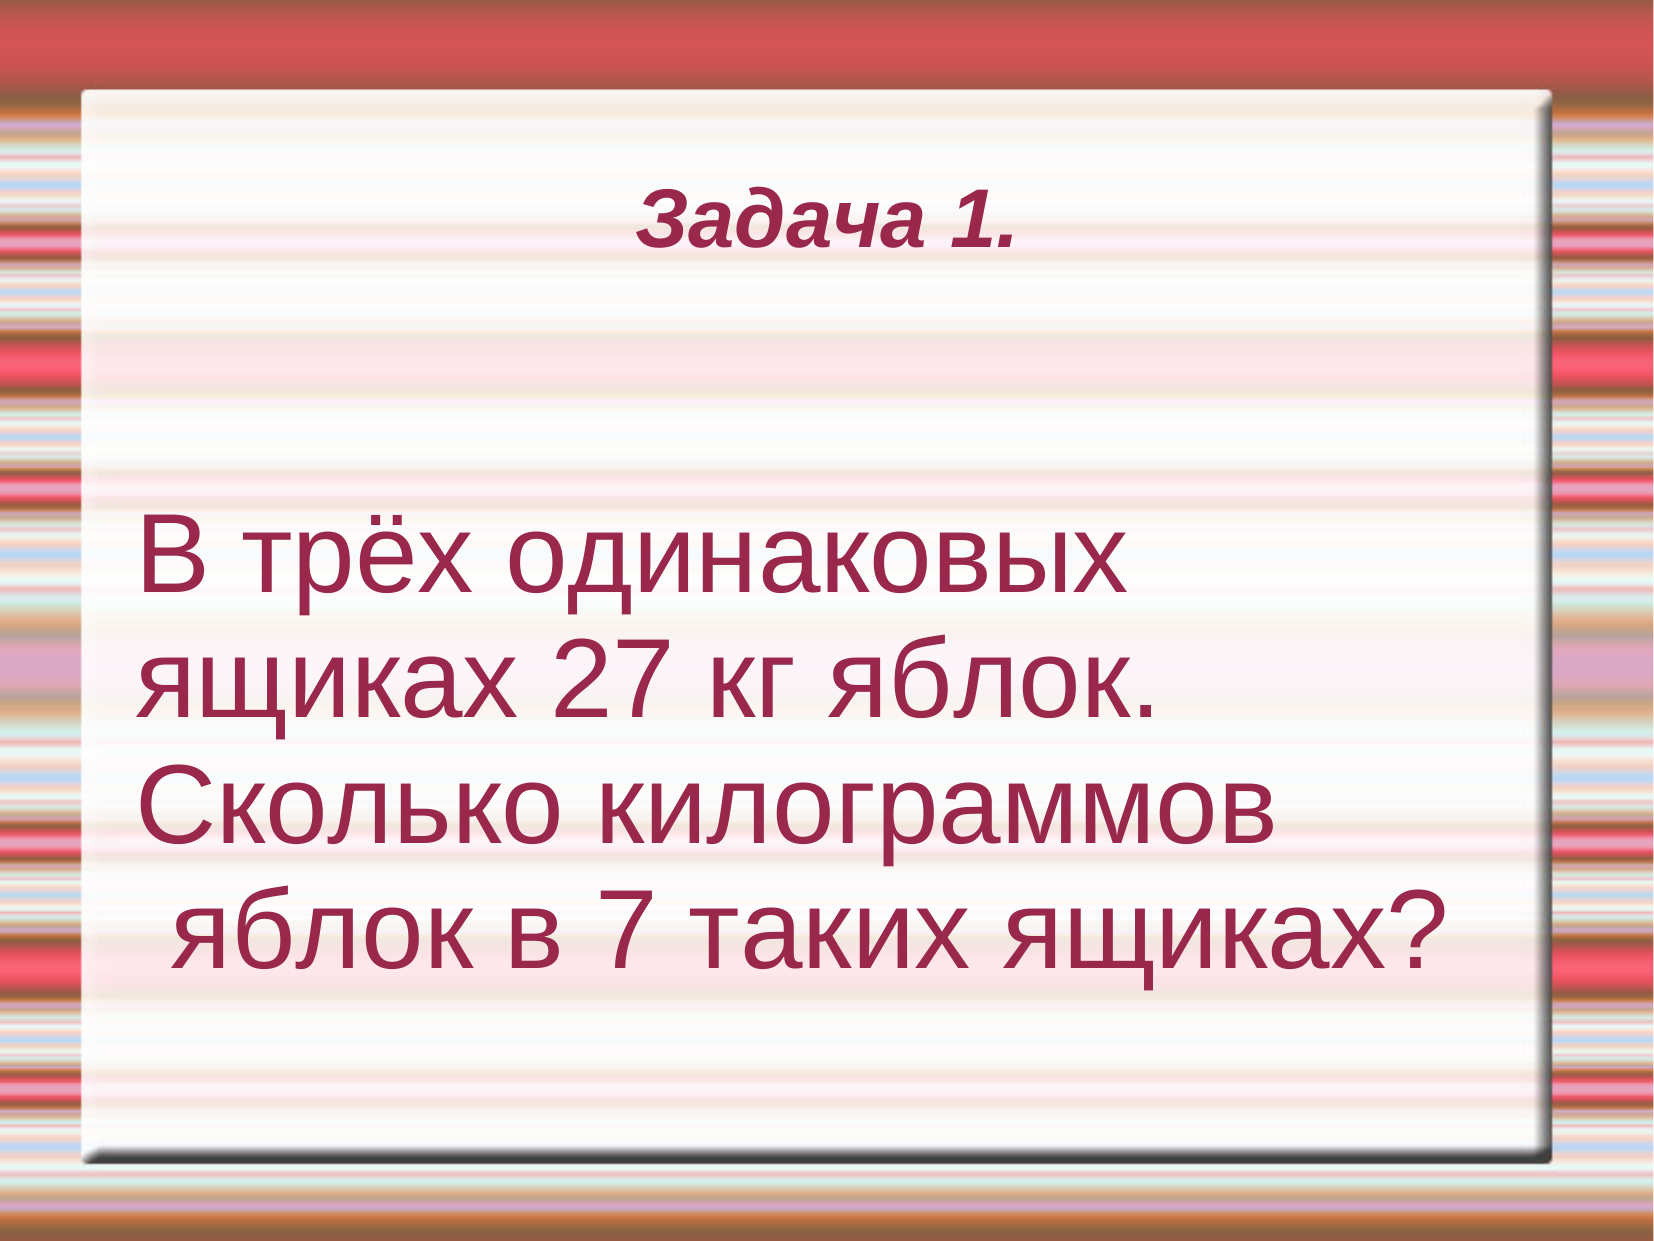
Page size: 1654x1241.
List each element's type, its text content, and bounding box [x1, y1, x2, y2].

picture [0, 0, 1654, 1241]
subtitle В трёх одинаковых ящиках 27 кг яблок. Сколько килограммов яблок в 7 таких ящиках? [134, 350, 1516, 1133]
title Задача 1. [121, 114, 1534, 322]
